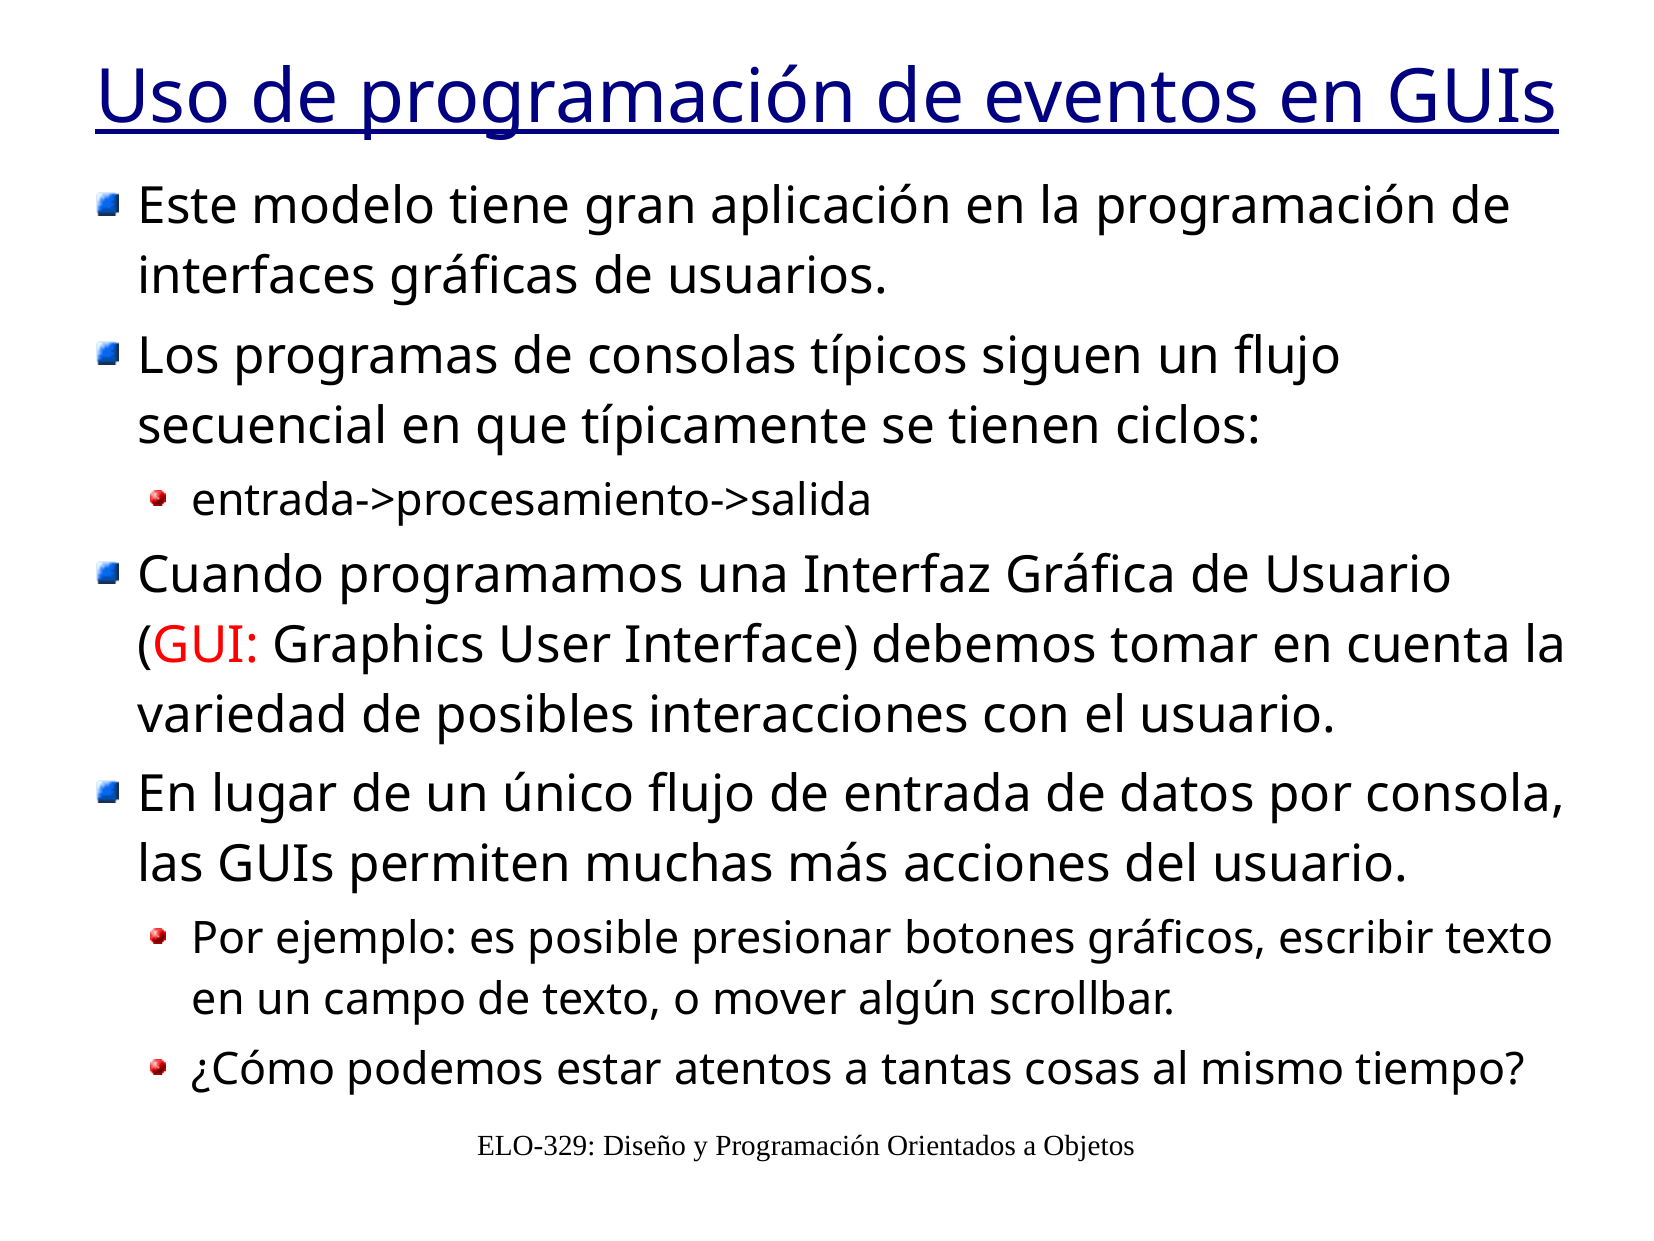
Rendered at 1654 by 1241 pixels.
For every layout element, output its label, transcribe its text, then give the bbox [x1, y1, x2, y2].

list Este modelo tiene gran aplicación en la programación de interfaces gráficas de usuarios. Los programas de consolas típicos siguen un flujo secuencial en que típicamente se tienen ciclos: entrada->procesamiento->salida Cuando programamos una Interfaz Gráfica de Usuario (GUI: Graphics User Interface) debemos tomar en cuenta la variedad de posibles interacciones con el usuario. En lugar de un único flujo de entrada de datos por consola, las GUIs permiten muchas más acciones del usuario. Por ejemplo: es posible presionar botones gráficos, escribir texto en un campo de texto, o mover algún scrollbar. ¿Cómo podemos estar atentos a tantas cosas al mismo tiempo? [82, 169, 1571, 1126]
title Uso de programación de eventos en GUIs [82, 43, 1571, 145]
